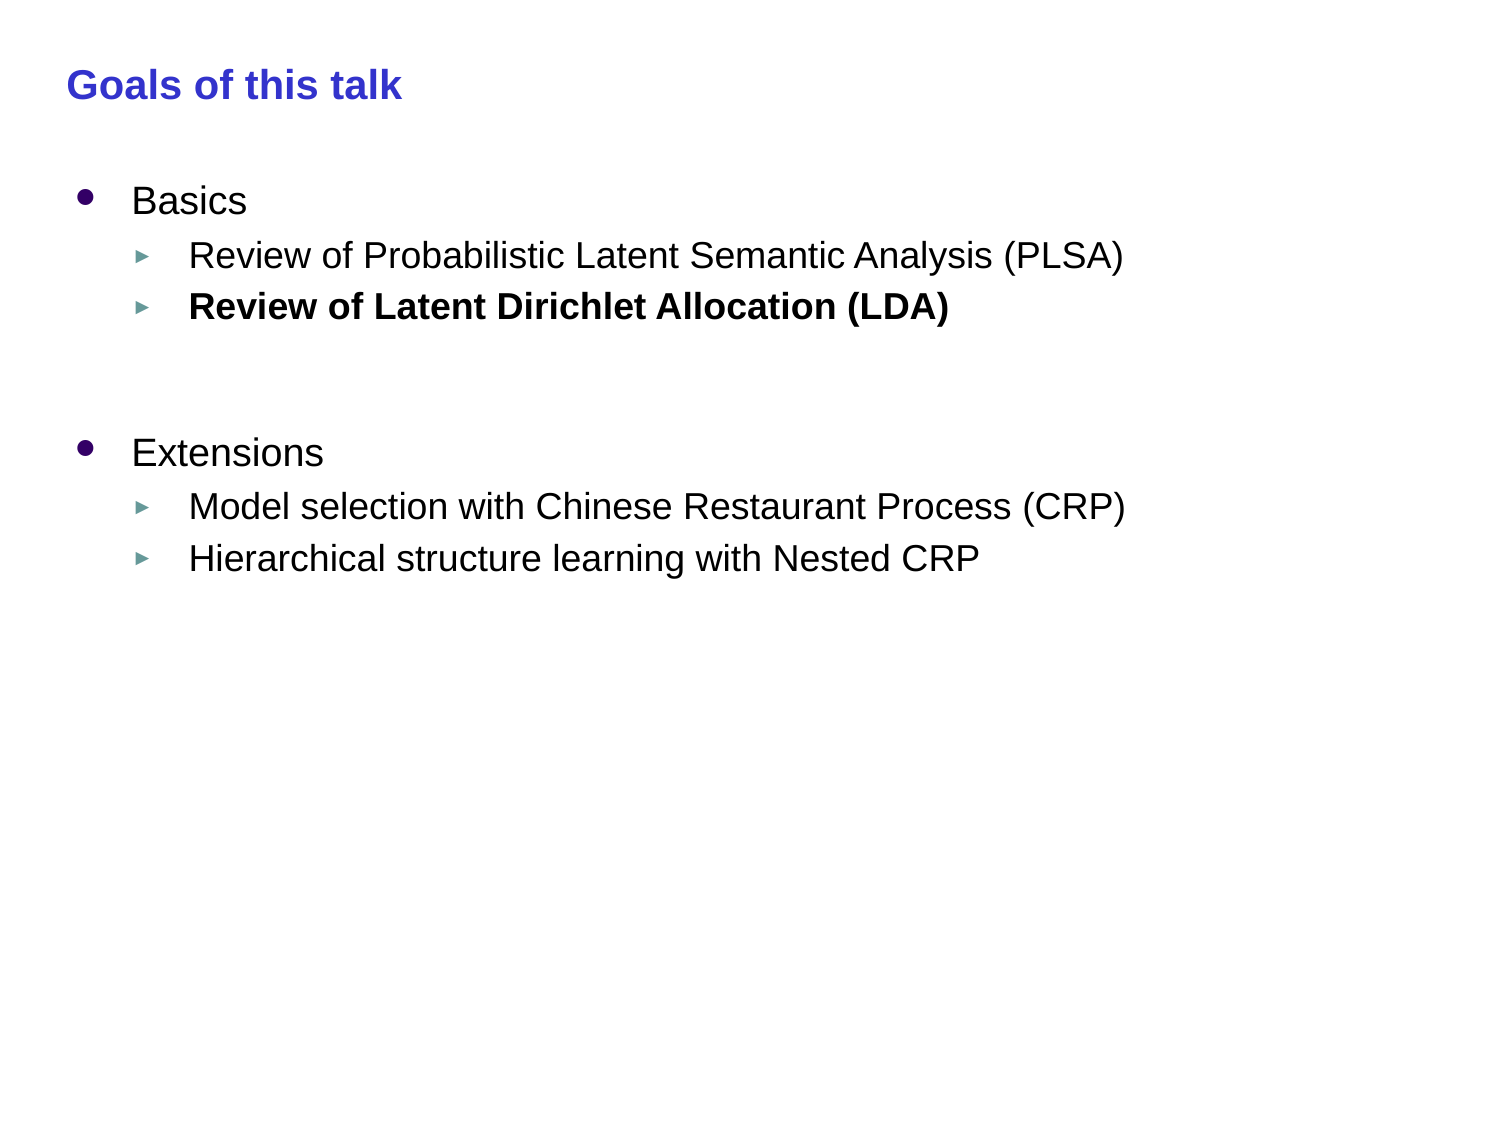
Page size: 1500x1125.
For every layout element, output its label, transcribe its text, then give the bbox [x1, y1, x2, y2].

list Basics Review of Probabilistic Latent Semantic Analysis (PLSA) Review of Latent Dirichlet Allocation (LDA) Extensions Model selection with Chinese Restaurant Process (CRP) Hierarchical structure learning with Nested CRP [75, 178, 1425, 971]
title Goals of this talk [51, 46, 1459, 123]
